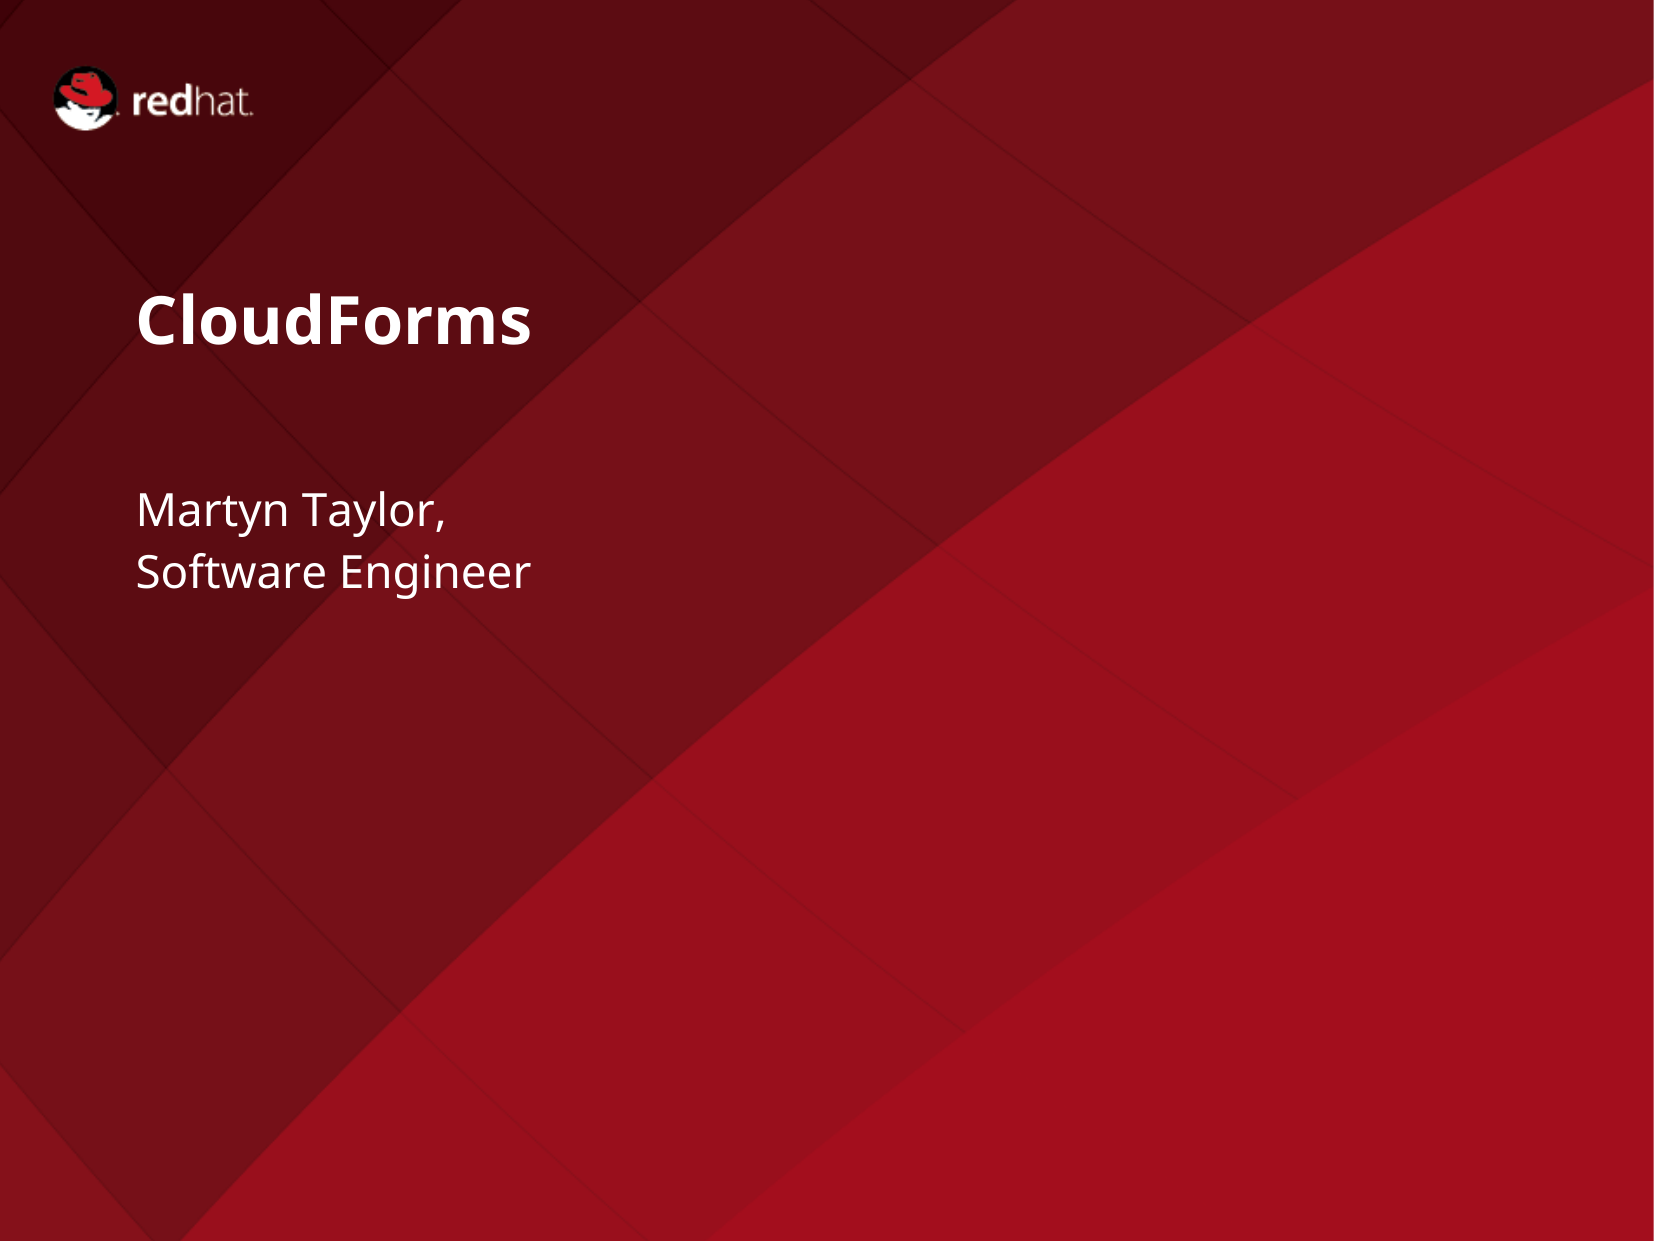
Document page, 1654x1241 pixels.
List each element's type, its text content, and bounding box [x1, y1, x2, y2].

title CloudForms [135, 223, 1261, 414]
picture [0, 0, 1654, 1241]
list Martyn Taylor, Software Engineer [135, 477, 958, 644]
